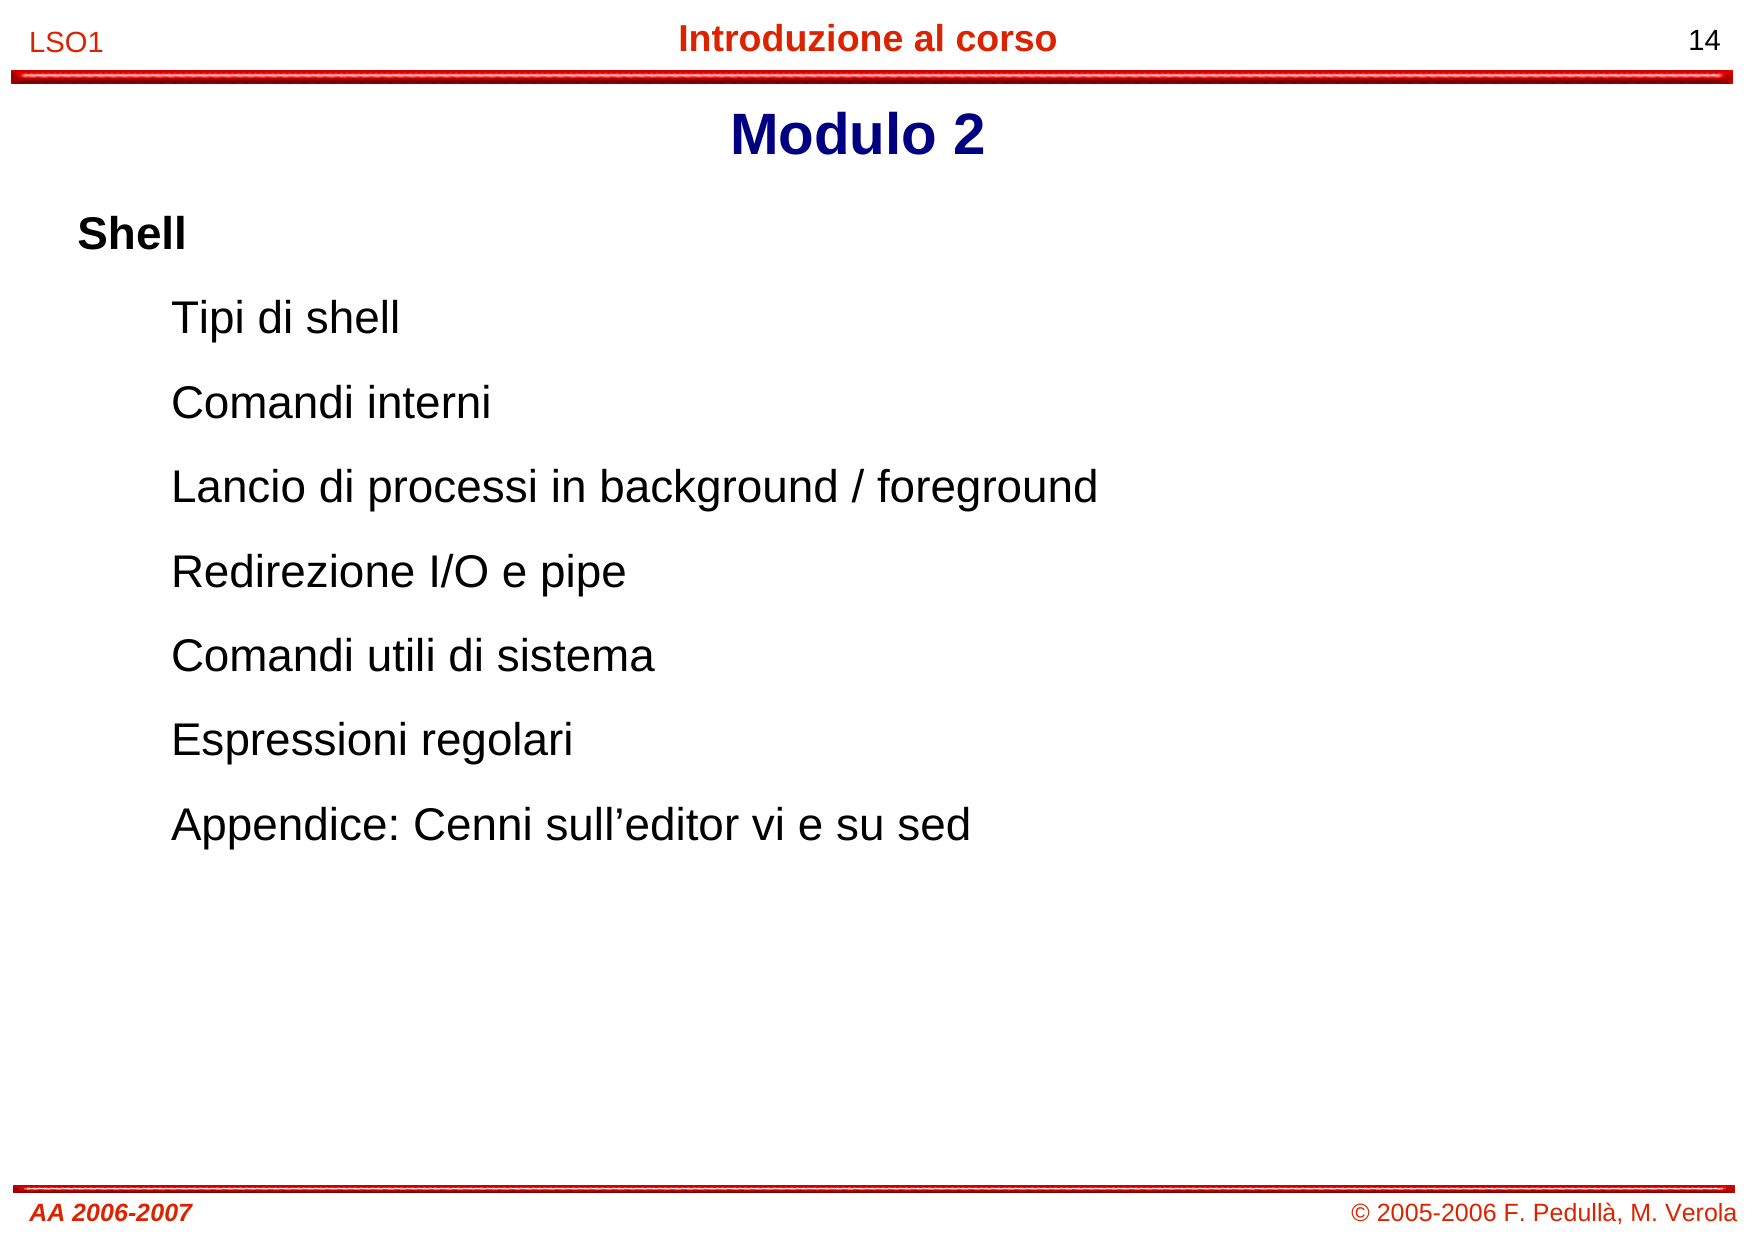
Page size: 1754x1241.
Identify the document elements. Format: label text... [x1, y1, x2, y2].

picture [11, 70, 1733, 84]
text_box Modulo 2 [386, 98, 1330, 187]
picture [13, 1185, 1735, 1193]
list Shell Tipi di shell Comandi interni Lancio di processi in background / foreground Redirezione I/O e pipe Comandi utili di sistema Espressioni regolari Appendice: Cenni sull’editor vi e su sed [77, 204, 1669, 1015]
